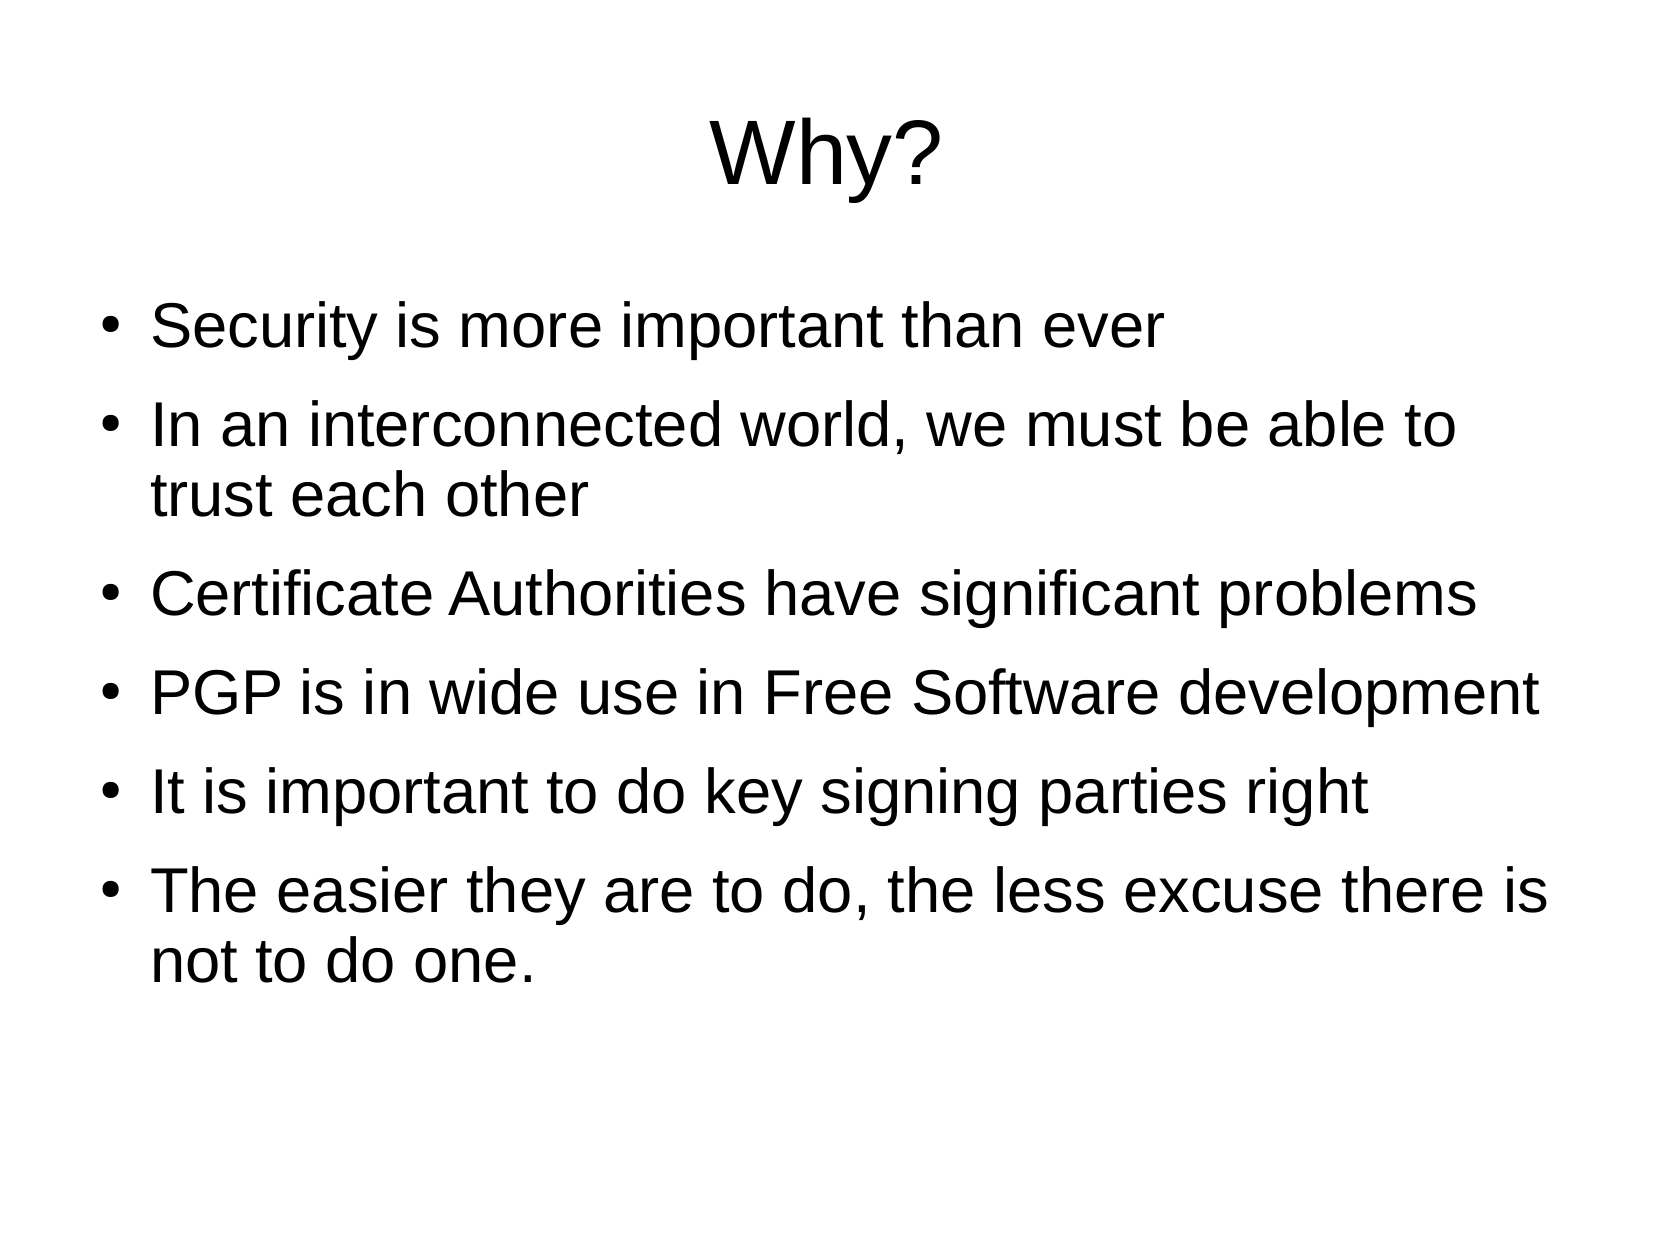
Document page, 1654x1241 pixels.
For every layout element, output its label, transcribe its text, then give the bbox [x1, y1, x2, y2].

title Why? [82, 49, 1571, 257]
list Security is more important than ever In an interconnected world, we must be able to trust each other Certificate Authorities have significant problems PGP is in wide use in Free Software development It is important to do key signing parties right The easier they are to do, the less excuse there is not to do one. [82, 290, 1571, 1010]
